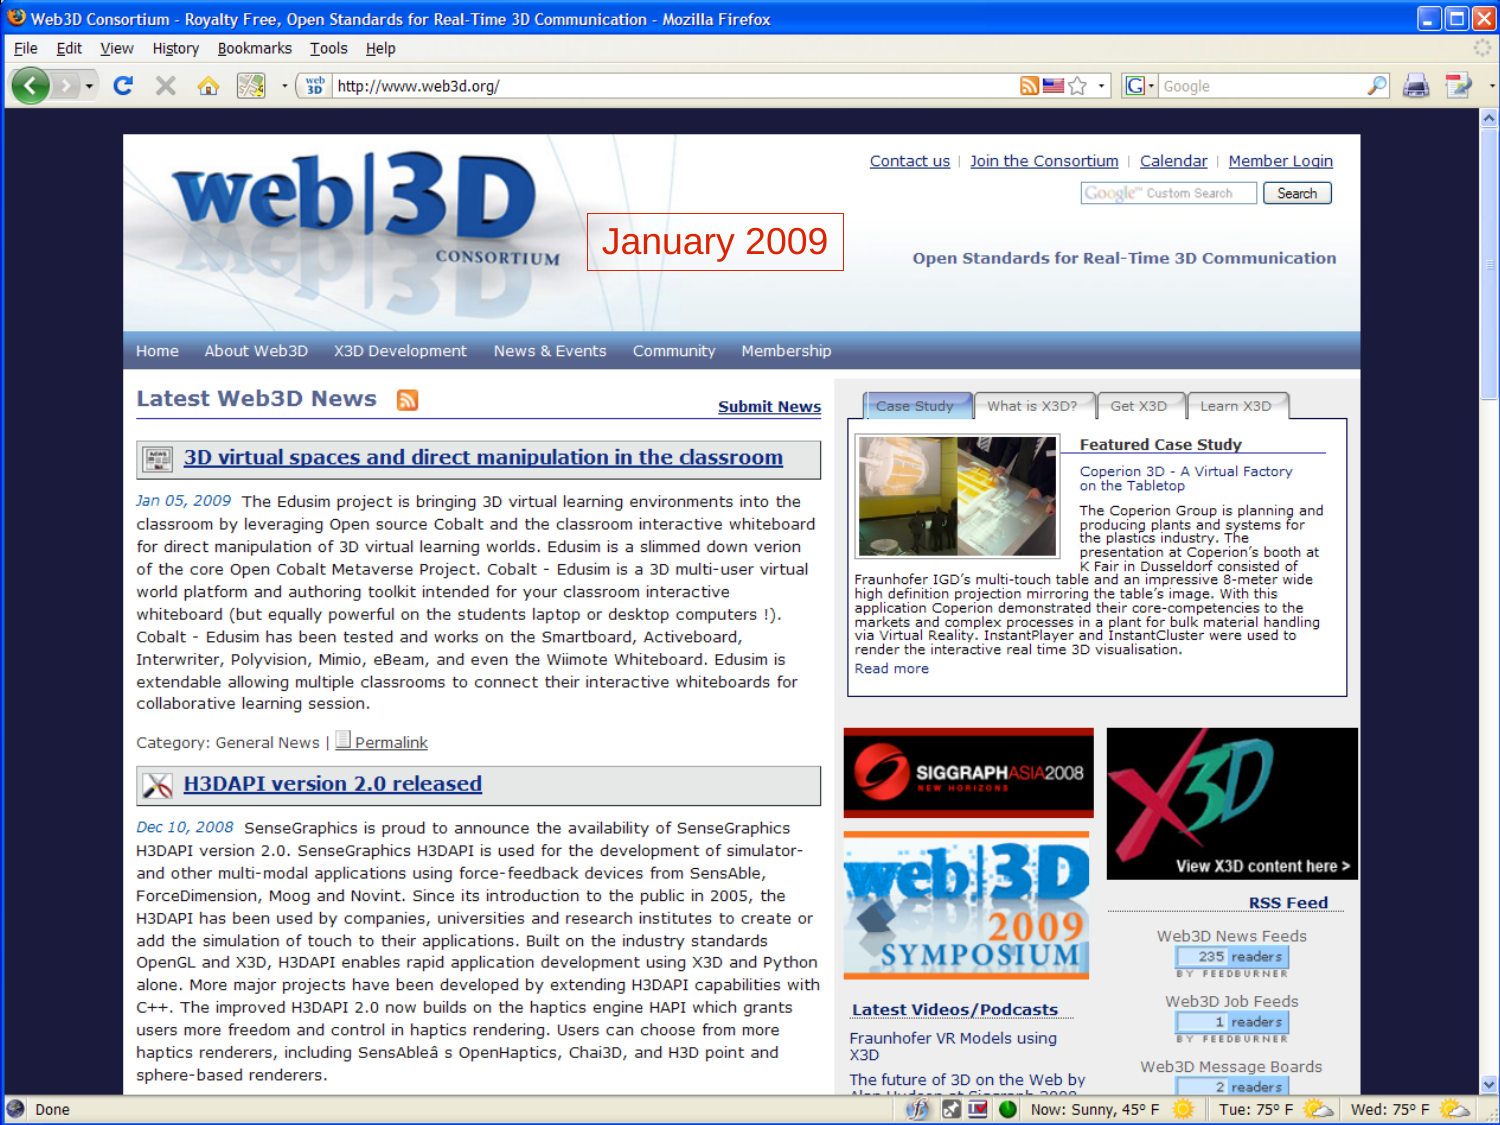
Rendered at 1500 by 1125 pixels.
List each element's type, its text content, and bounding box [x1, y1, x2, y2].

picture [0, 0, 1500, 1125]
text_box January 2009 [587, 213, 843, 271]
